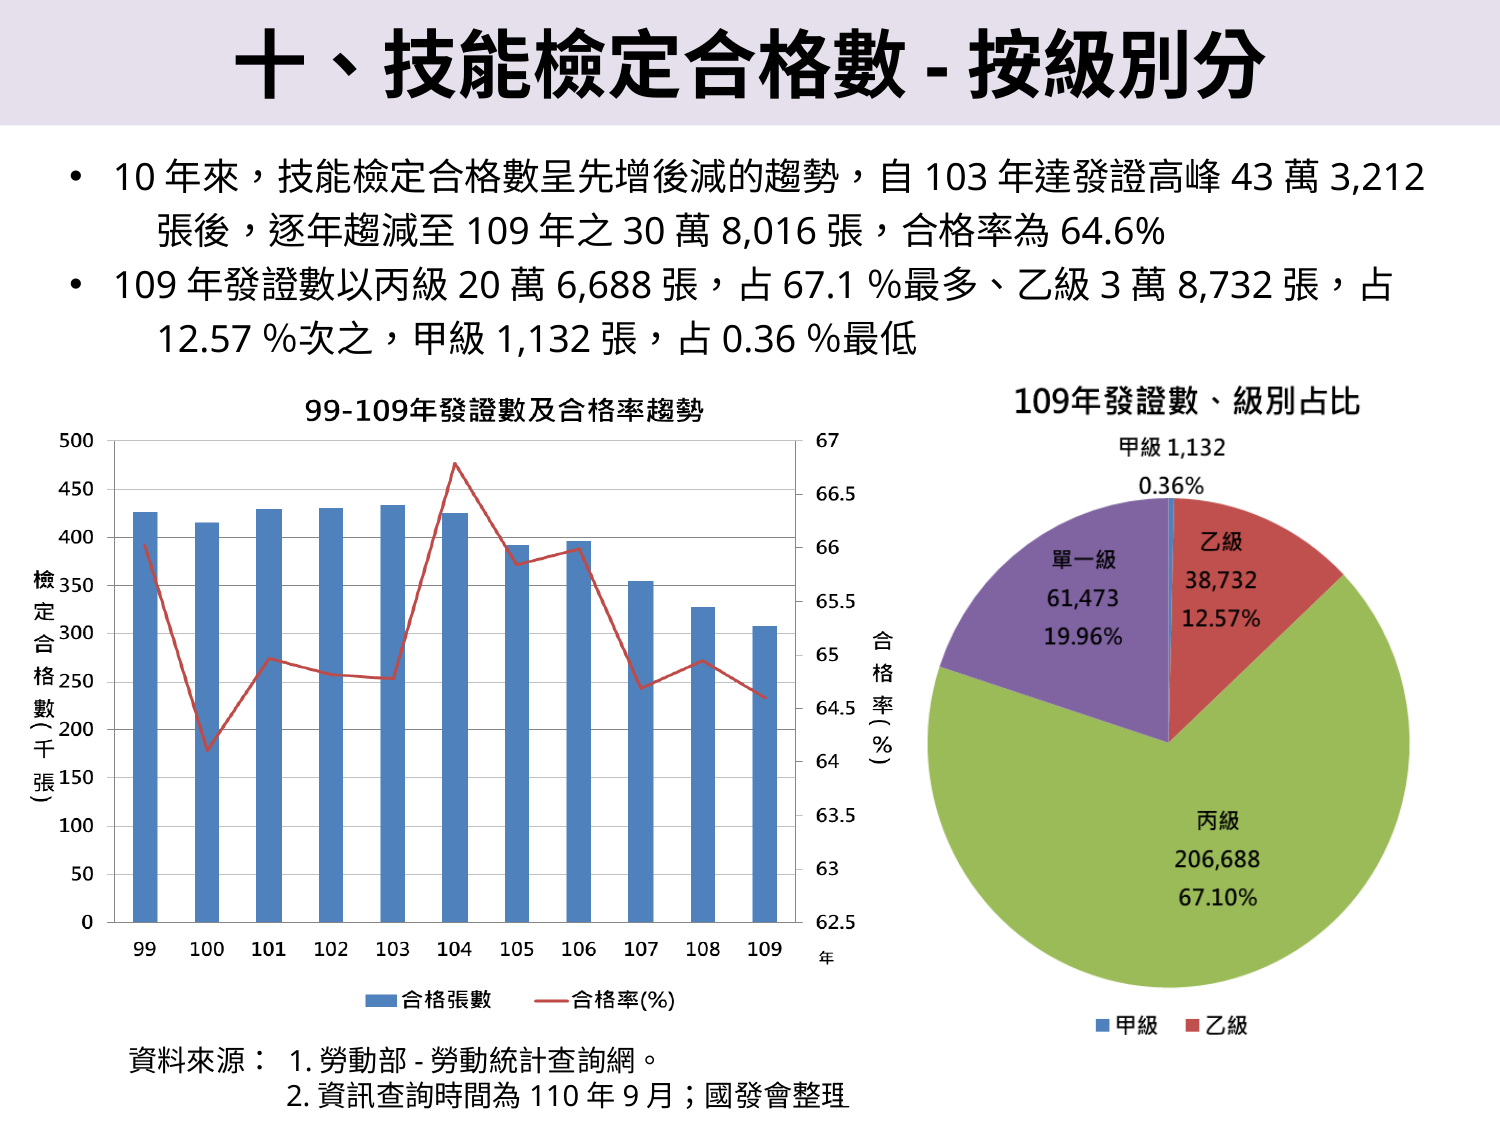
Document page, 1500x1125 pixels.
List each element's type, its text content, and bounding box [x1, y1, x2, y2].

text_box 十、技能檢定合格數-按級別分 [0, 0, 1500, 126]
text_box [684, 340, 704, 350]
text_box [472, 336, 479, 344]
text_box [726, 335, 737, 350]
picture [17, 358, 1494, 1106]
text_box [830, 337, 837, 350]
text_box [419, 335, 428, 341]
text_box [41, 137, 1483, 373]
text_box [431, 335, 441, 341]
text_box [286, 337, 293, 350]
text_box [779, 338, 790, 350]
text_box 10年來，技能檢定合格數呈先增後減的趨勢，自103年達發證高峰43萬3,212張後，逐年趨減至109年之30萬8,016張，合格率為64.6% 109年發證數以丙級20萬6,688張，占67.1％最多、乙級3萬8,732張，占12.57％次之，甲級1,132張，占0.36％最低 [54, 136, 1461, 335]
text_box 資料來源： 1.勞動部-勞動統計查詢網。 2.資訊查詢時間為110年9月；國發會整理。 [113, 1036, 1461, 1121]
